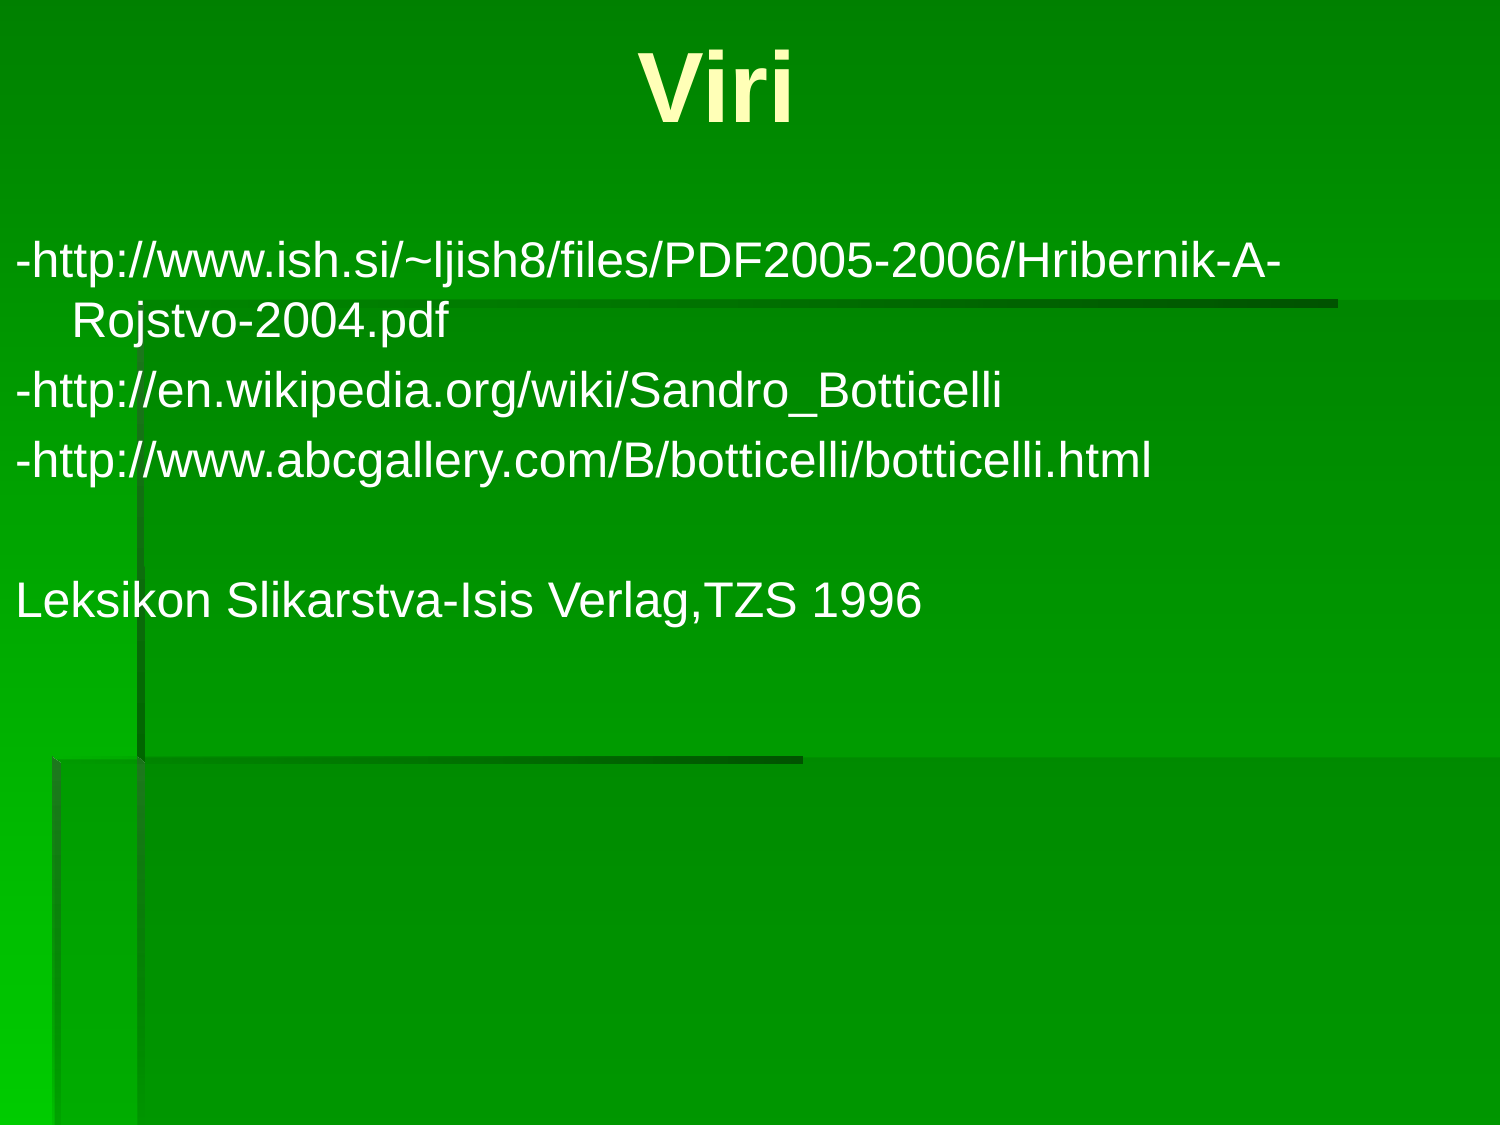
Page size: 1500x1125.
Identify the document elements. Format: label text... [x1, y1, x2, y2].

title Viri [29, 0, 1405, 205]
list -http://www.ish.si/~ljish8/files/PDF2005-2006/Hribernik-A-Rojstvo-2004.pdf -http://en.wikipedia.org/wiki/Sandro_Botticelli -http://www.abcgallery.com/B/botticelli/botticelli.html Leksikon Slikarstva-Isis Verlag,TZS 1996 [0, 220, 1314, 908]
